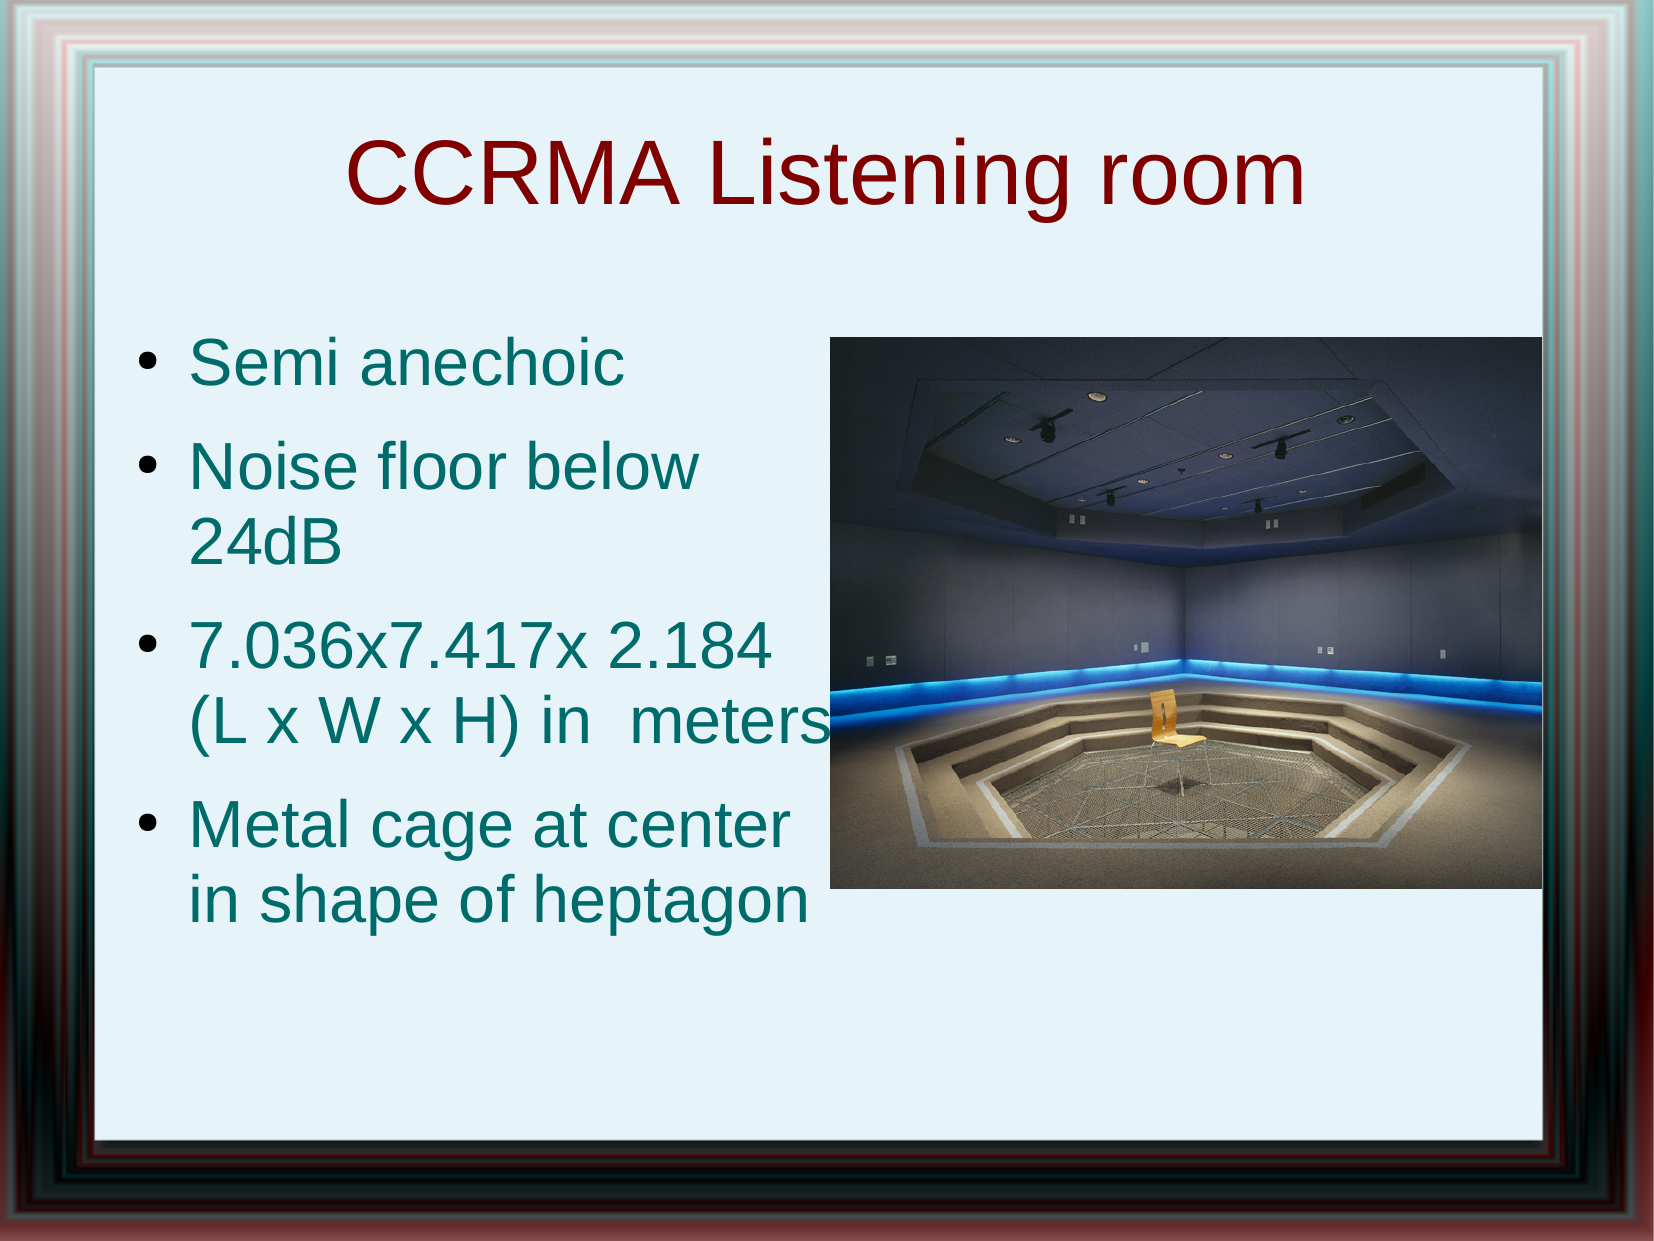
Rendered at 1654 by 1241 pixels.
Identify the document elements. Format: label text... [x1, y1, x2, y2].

title CCRMA Listening room [118, 88, 1536, 257]
picture [0, 0, 1654, 1241]
list Semi anechoic Noise floor below 24dB 7.036x7.417x 2.184 (L x W x H) in meters Metal cage at center in shape of heptagon [118, 324, 863, 995]
